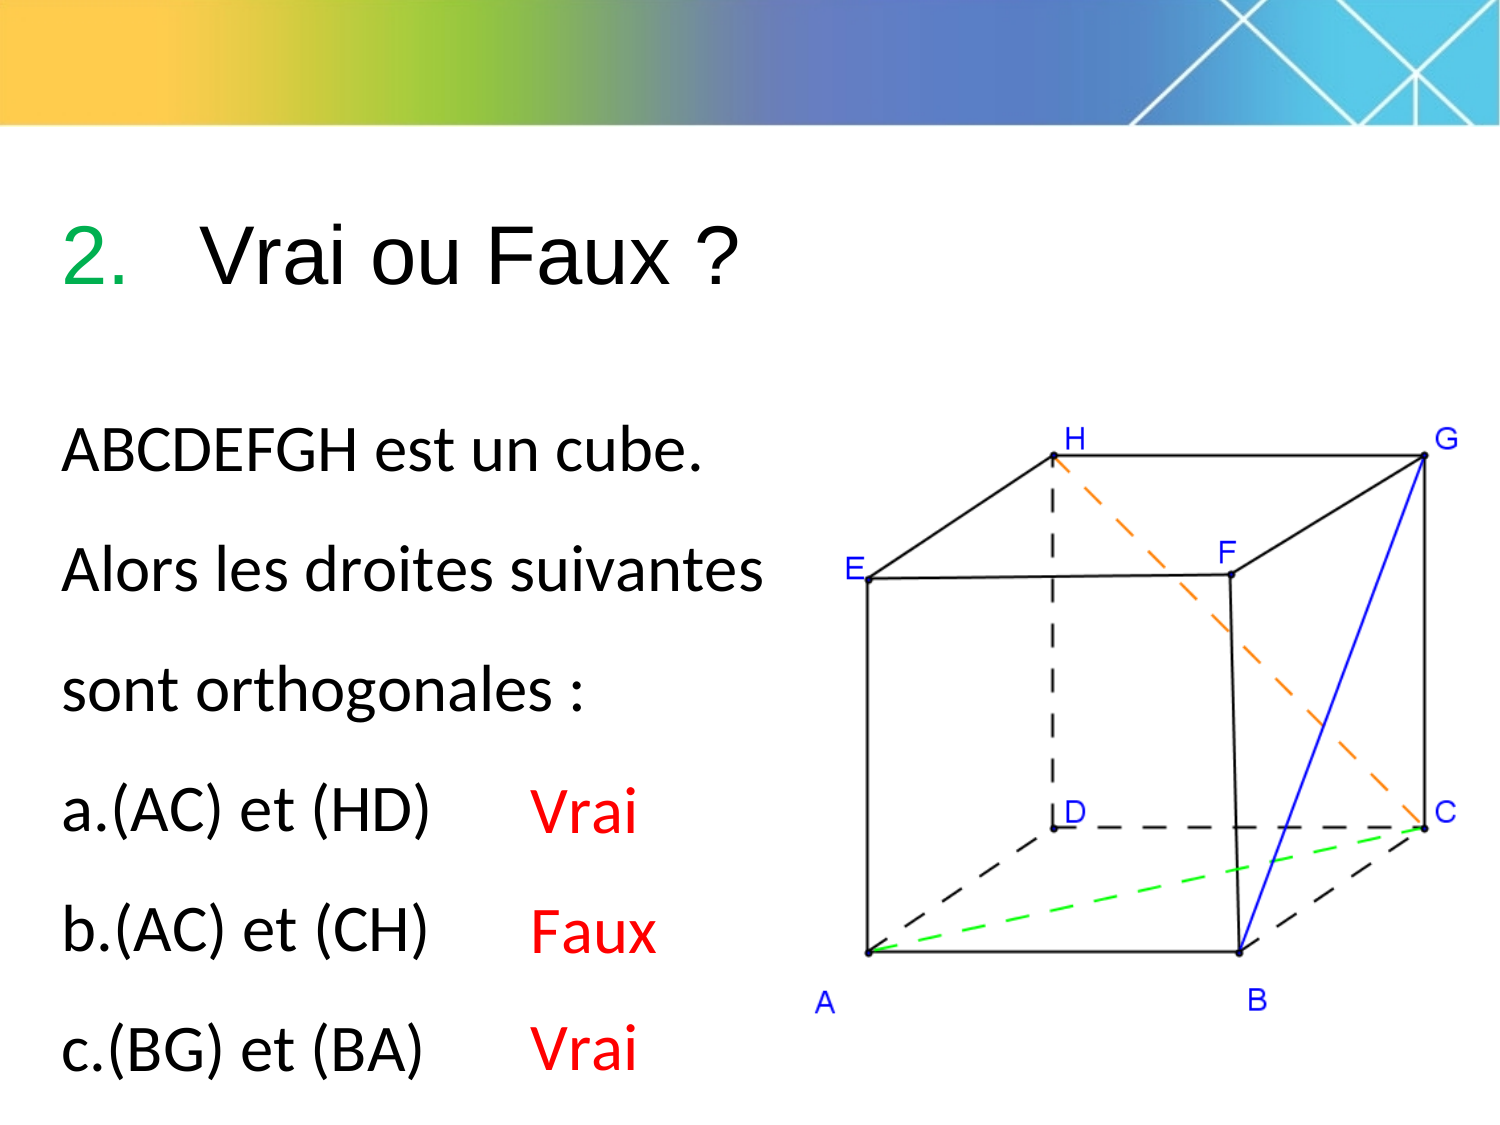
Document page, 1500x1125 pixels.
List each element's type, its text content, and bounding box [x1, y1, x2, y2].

text_box Vrai ou Faux ? [46, 164, 1500, 339]
text_box ABCDEFGH est un cube. Alors les droites suivantes sont orthogonales : (AC) et (HD) (AC) et (CH) (BG) et (BA) [46, 357, 1500, 1093]
text_box Vrai [515, 996, 704, 1092]
picture [0, 0, 1500, 127]
picture [802, 410, 1477, 1032]
text_box Faux [515, 878, 704, 975]
text_box Vrai [515, 759, 704, 856]
